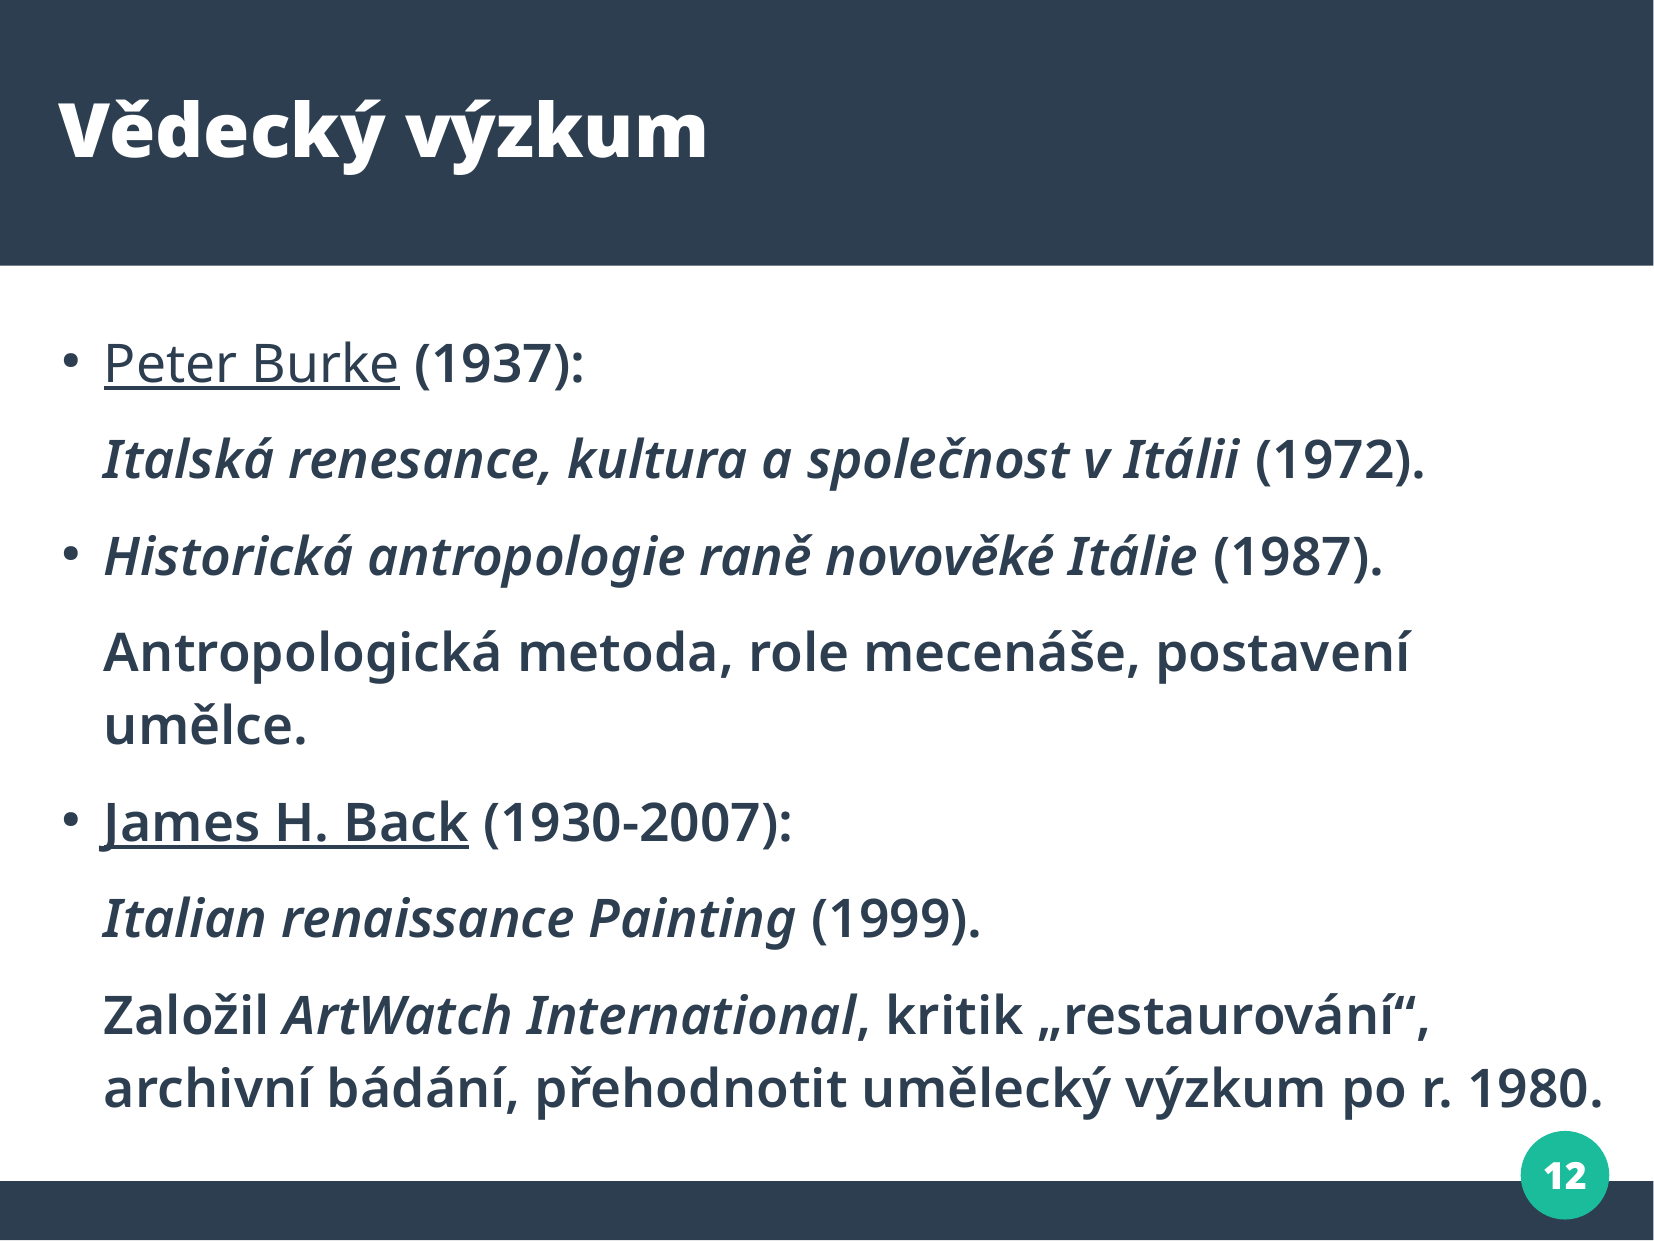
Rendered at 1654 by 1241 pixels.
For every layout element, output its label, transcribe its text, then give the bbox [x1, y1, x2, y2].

title Vědecký výzkum [59, 49, 1595, 207]
list Peter Burke (1937): Italská renesance, kultura a společnost v Itálii (1972). Historická antropologie raně novověké Itálie (1987). Antropologická metoda, role mecenáše, postavení umělce. James H. Back (1930-2007): Italian renaissance Painting (1999). Založil ArtWatch International, kritik „restaurování“, archivní bádání, přehodnotit umělecký výzkum po r. 1980. [47, 324, 1607, 1152]
